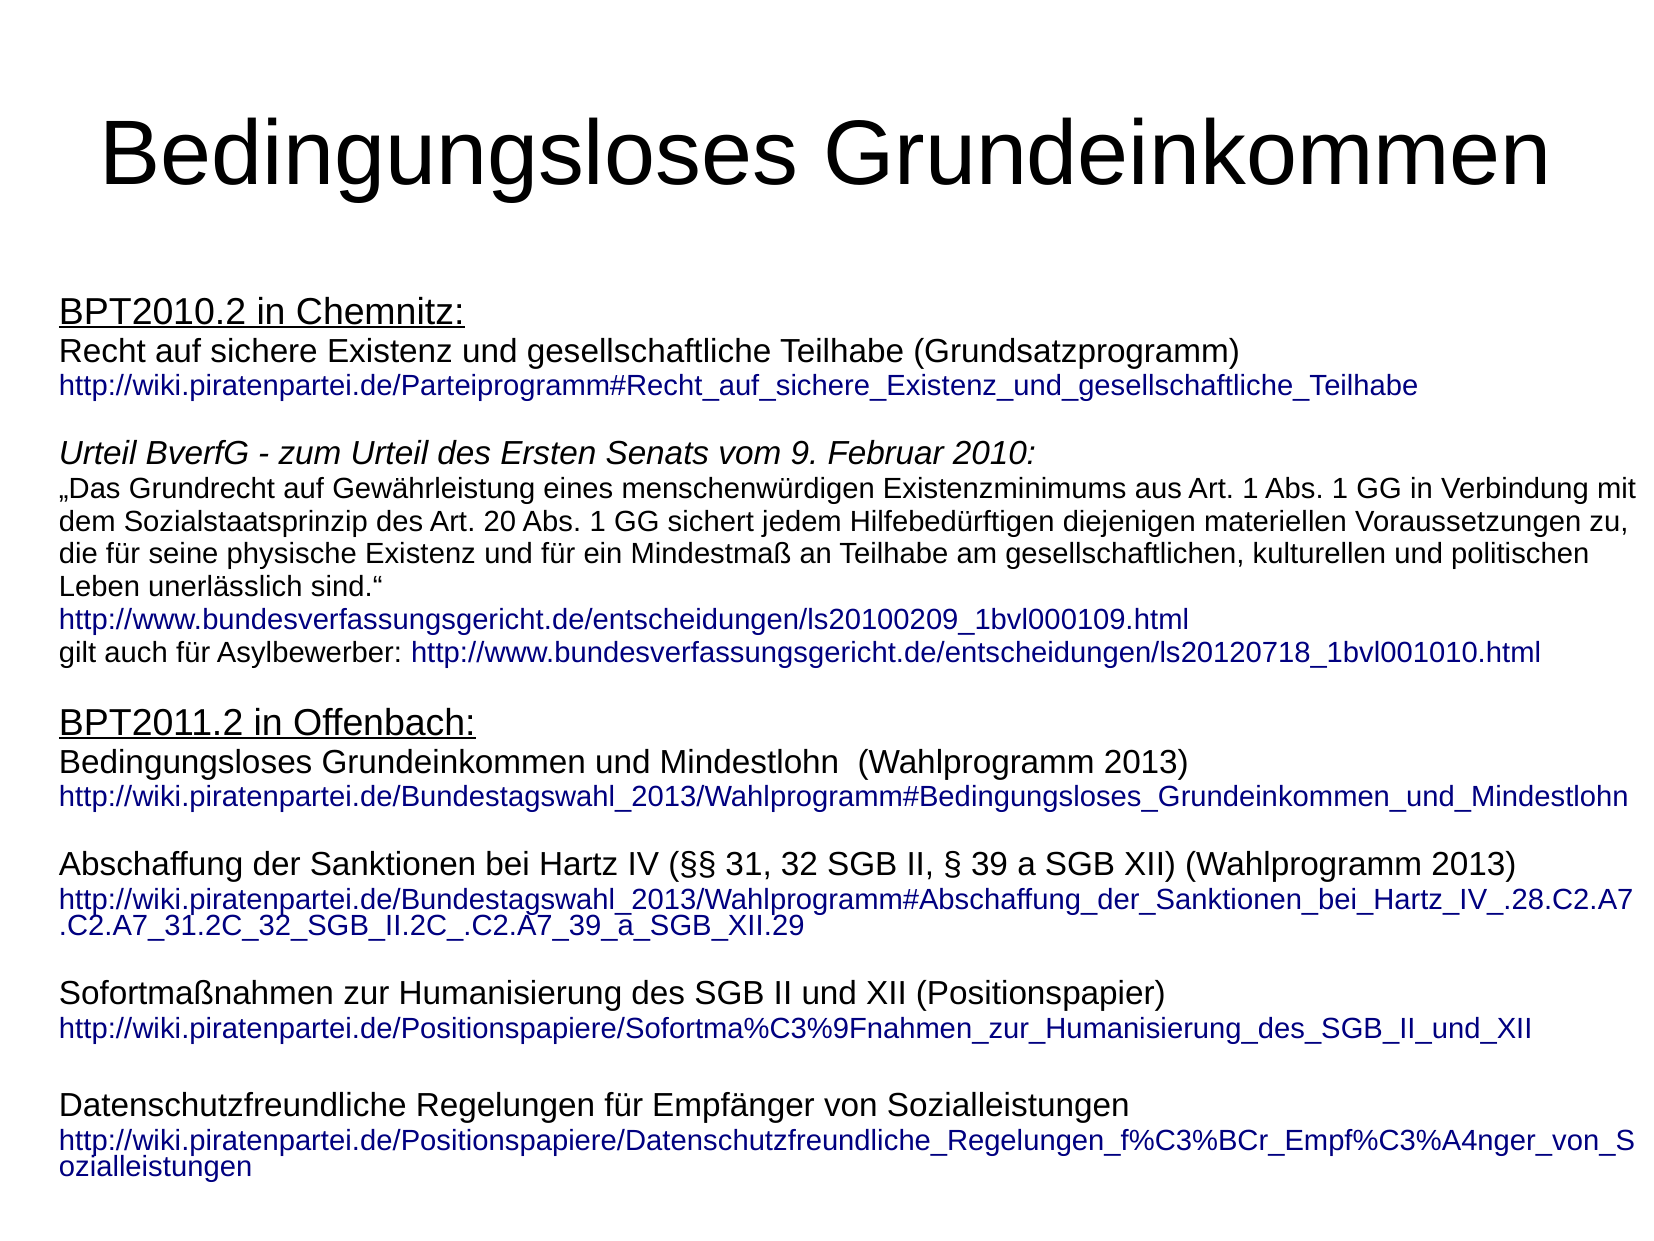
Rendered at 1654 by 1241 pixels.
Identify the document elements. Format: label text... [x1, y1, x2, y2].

title Bedingungsloses Grundeinkommen [82, 49, 1571, 257]
subtitle BPT2010.2 in Chemnitz: Recht auf sichere Existenz und gesellschaftliche Teilhabe (Grundsatzprogramm) http://wiki.piratenpartei.de/Parteiprogramm#Recht_auf_sichere_Existenz_und_gesellschaftliche_Teilhabe Urteil BverfG - zum Urteil des Ersten Senats vom 9. Februar 2010: „Das Grundrecht auf Gewährleistung eines menschenwürdigen Existenzminimums aus Art. 1 Abs. 1 GG in Verbindung mit dem Sozialstaatsprinzip des Art. 20 Abs. 1 GG sichert jedem Hilfebedürftigen diejenigen materiellen Voraussetzungen zu, die für seine physische Existenz und für ein Mindestmaß an Teilhabe am gesellschaftlichen, kulturellen und politischen Leben unerlässlich sind.“ http://www.bundesverfassungsgericht.de/entscheidungen/ls20100209_1bvl000109.html gilt auch für Asylbewerber: http://www.bundesverfassungsgericht.de/entscheidungen/ls20120718_1bvl001010.html BPT2011.2 in Offenbach: Bedingungsloses Grundeinkommen und Mindestlohn (Wahlprogramm 2013) http://wiki.piratenpartei.de/Bundestagswahl_2013/Wahlprogramm#Bedingungsloses_Grundeinkommen_und_Mindestlohn Abschaffung der Sanktionen bei Hartz IV (§§ 31, 32 SGB II, § 39 a SGB XII) (Wahlprogramm 2013) http://wiki.piratenpartei.de/Bundestagswahl_2013/Wahlprogramm#Abschaffung_der_Sanktionen_bei_Hartz_IV_.28.C2.A7.C2.A7_31.2C_32_SGB_II.2C_.C2.A7_39_a_SGB_XII.29 Sofortmaßnahmen zur Humanisierung des SGB II und XII (Positionspapier) http://wiki.piratenpartei.de/Positionspapiere/Sofortma%C3%9Fnahmen_zur_Humanisierung_des_SGB_II_und_XII Datenschutzfreundliche Regelungen für Empfänger von Sozialleistungen http://wiki.piratenpartei.de/Positionspapiere/Datenschutzfreundliche_Regelungen_f%C3%BCr_Empf%C3%A4nger_von_Sozialleistungen [59, 289, 1642, 1164]
